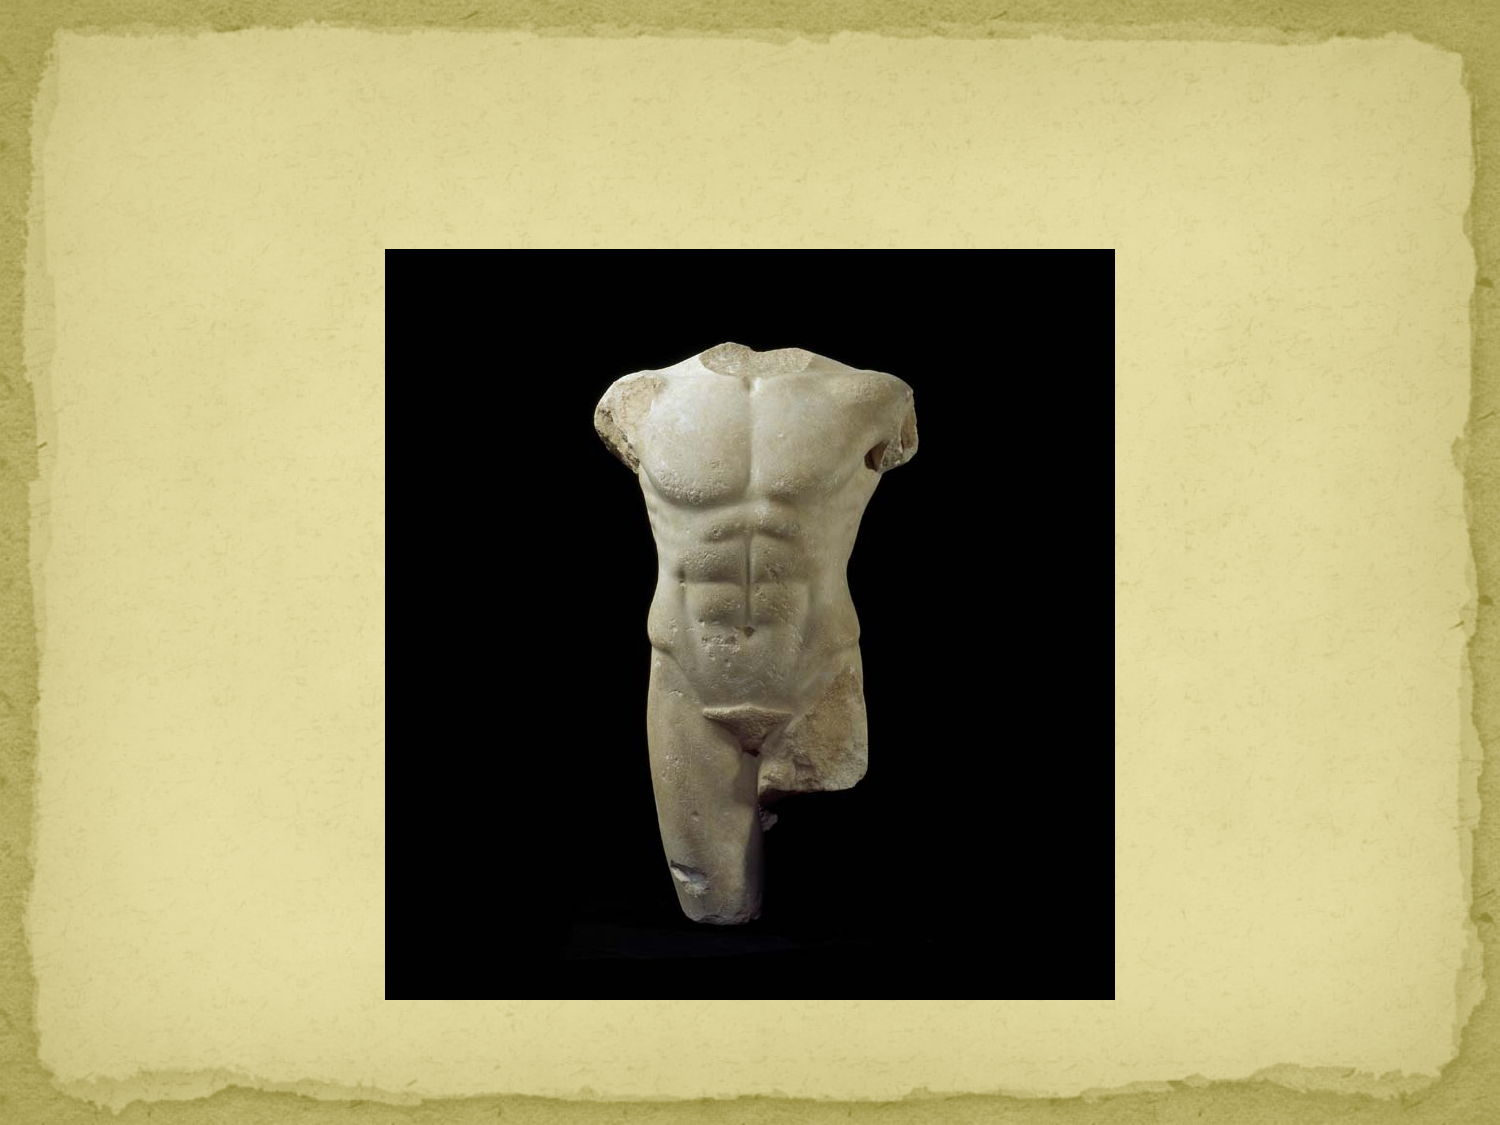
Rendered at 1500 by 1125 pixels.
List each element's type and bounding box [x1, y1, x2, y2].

picture [385, 249, 1115, 1000]
